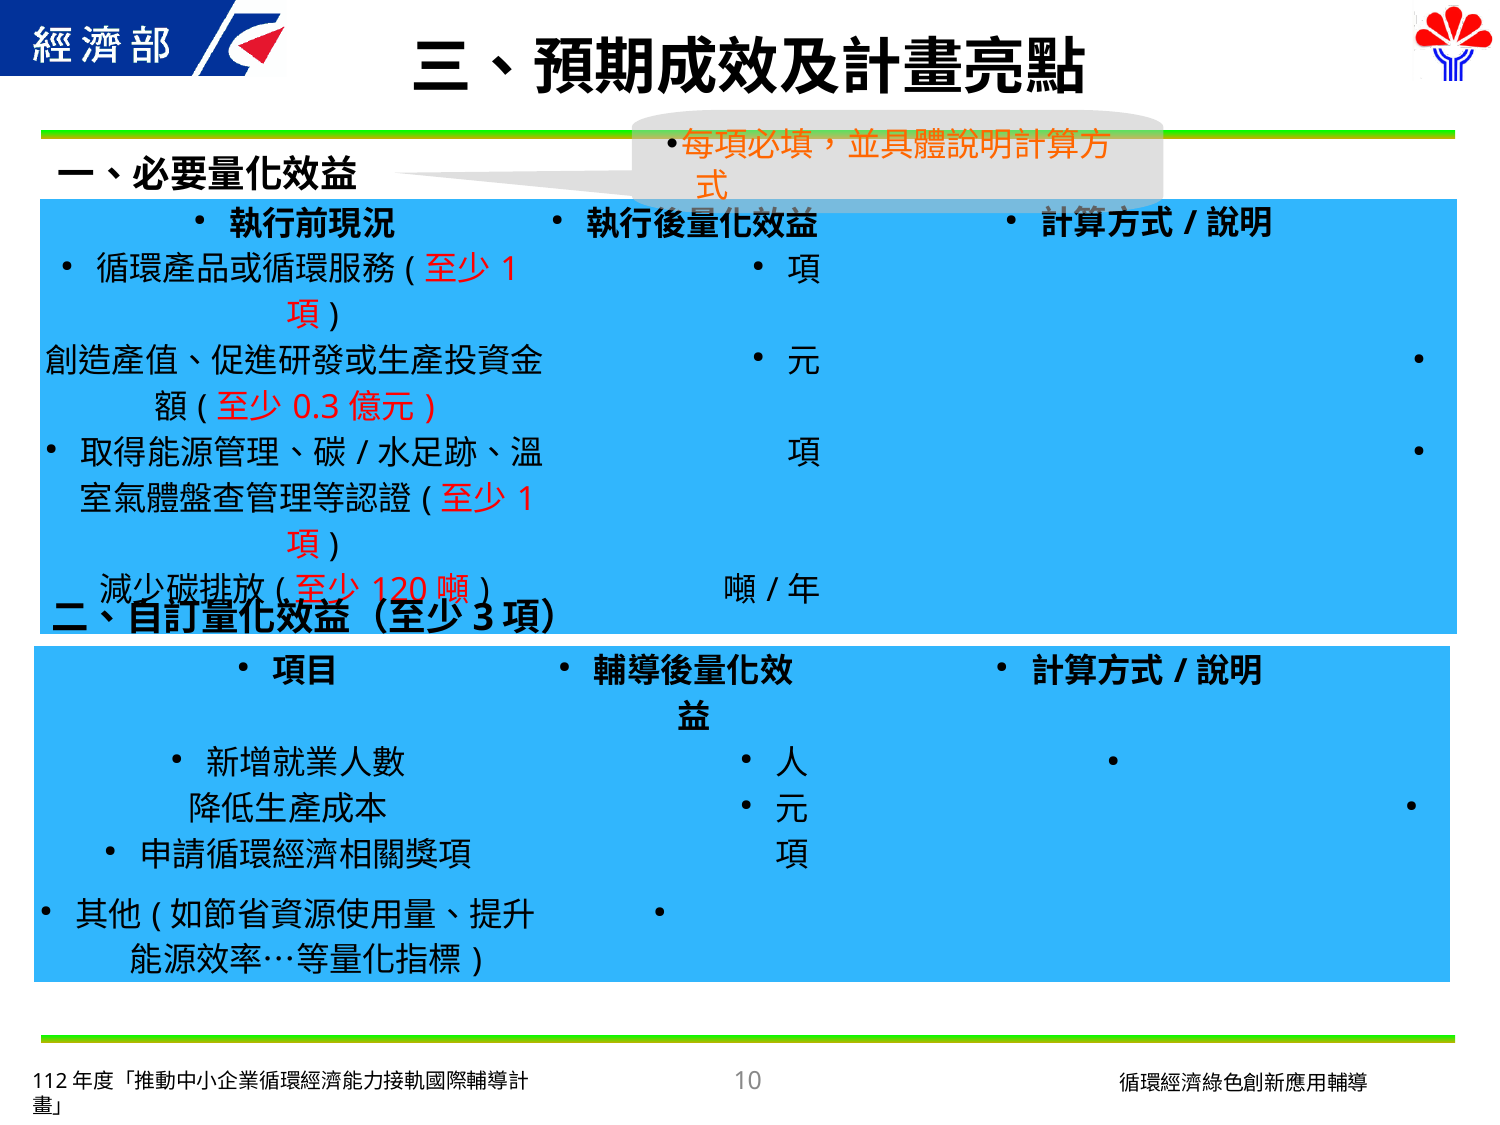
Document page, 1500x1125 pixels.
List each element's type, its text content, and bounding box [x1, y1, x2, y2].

table_header 執行後量化效益 [550, 199, 821, 245]
table_header 執行前現況 [40, 199, 550, 245]
table_cell 取得能源管理、碳/水足跡、溫室氣體盤查管理等認證(至少1項) [40, 428, 550, 566]
table_cell [809, 830, 1450, 890]
title 三、預期成效及計畫亮點 [0, 19, 1497, 109]
table_cell 循環產品或循環服務(至少1項) [40, 245, 550, 337]
table_cell 噸/年 [550, 566, 821, 634]
table_cell 創造產值、促進研發或生產投資金額(至少0.3億元) [40, 337, 550, 428]
table_cell [821, 245, 1457, 337]
table_cell [821, 566, 1457, 634]
table_cell [821, 337, 1457, 428]
table_cell 人 [543, 738, 809, 784]
table_header 輔導後量化效益 [543, 646, 809, 738]
text_box 一、必要量化效益 [43, 142, 373, 203]
table_cell 降低生產成本 [34, 784, 543, 830]
table_cell 項 [543, 830, 809, 890]
table_cell 元 [543, 784, 809, 830]
table_cell 其他(如節省資源使用量、提升能源效率…等量化指標) [34, 890, 543, 982]
table_cell 項 [550, 245, 821, 337]
table_header 計算方式/說明 [821, 199, 1457, 245]
table_cell 新增就業人數 [34, 738, 543, 784]
text_box 每項必填，並具體說明計算方式 [394, 109, 1164, 214]
table_cell [809, 738, 1450, 784]
table_cell [809, 784, 1450, 830]
table_cell [543, 890, 809, 982]
table_cell 元 [550, 337, 821, 428]
text_box 二、自訂量化效益（至少3項） [36, 585, 593, 646]
table_cell 減少碳排放(至少120噸) [40, 566, 550, 585]
table_cell 申請循環經濟相關獎項 [34, 830, 543, 890]
table_header 項目 [34, 646, 543, 738]
table_cell [821, 428, 1457, 566]
text_box 10 [572, 1051, 923, 1112]
table_cell 項 [550, 428, 821, 566]
table_header 計算方式/說明 [809, 646, 1450, 738]
table_cell [809, 890, 1450, 982]
